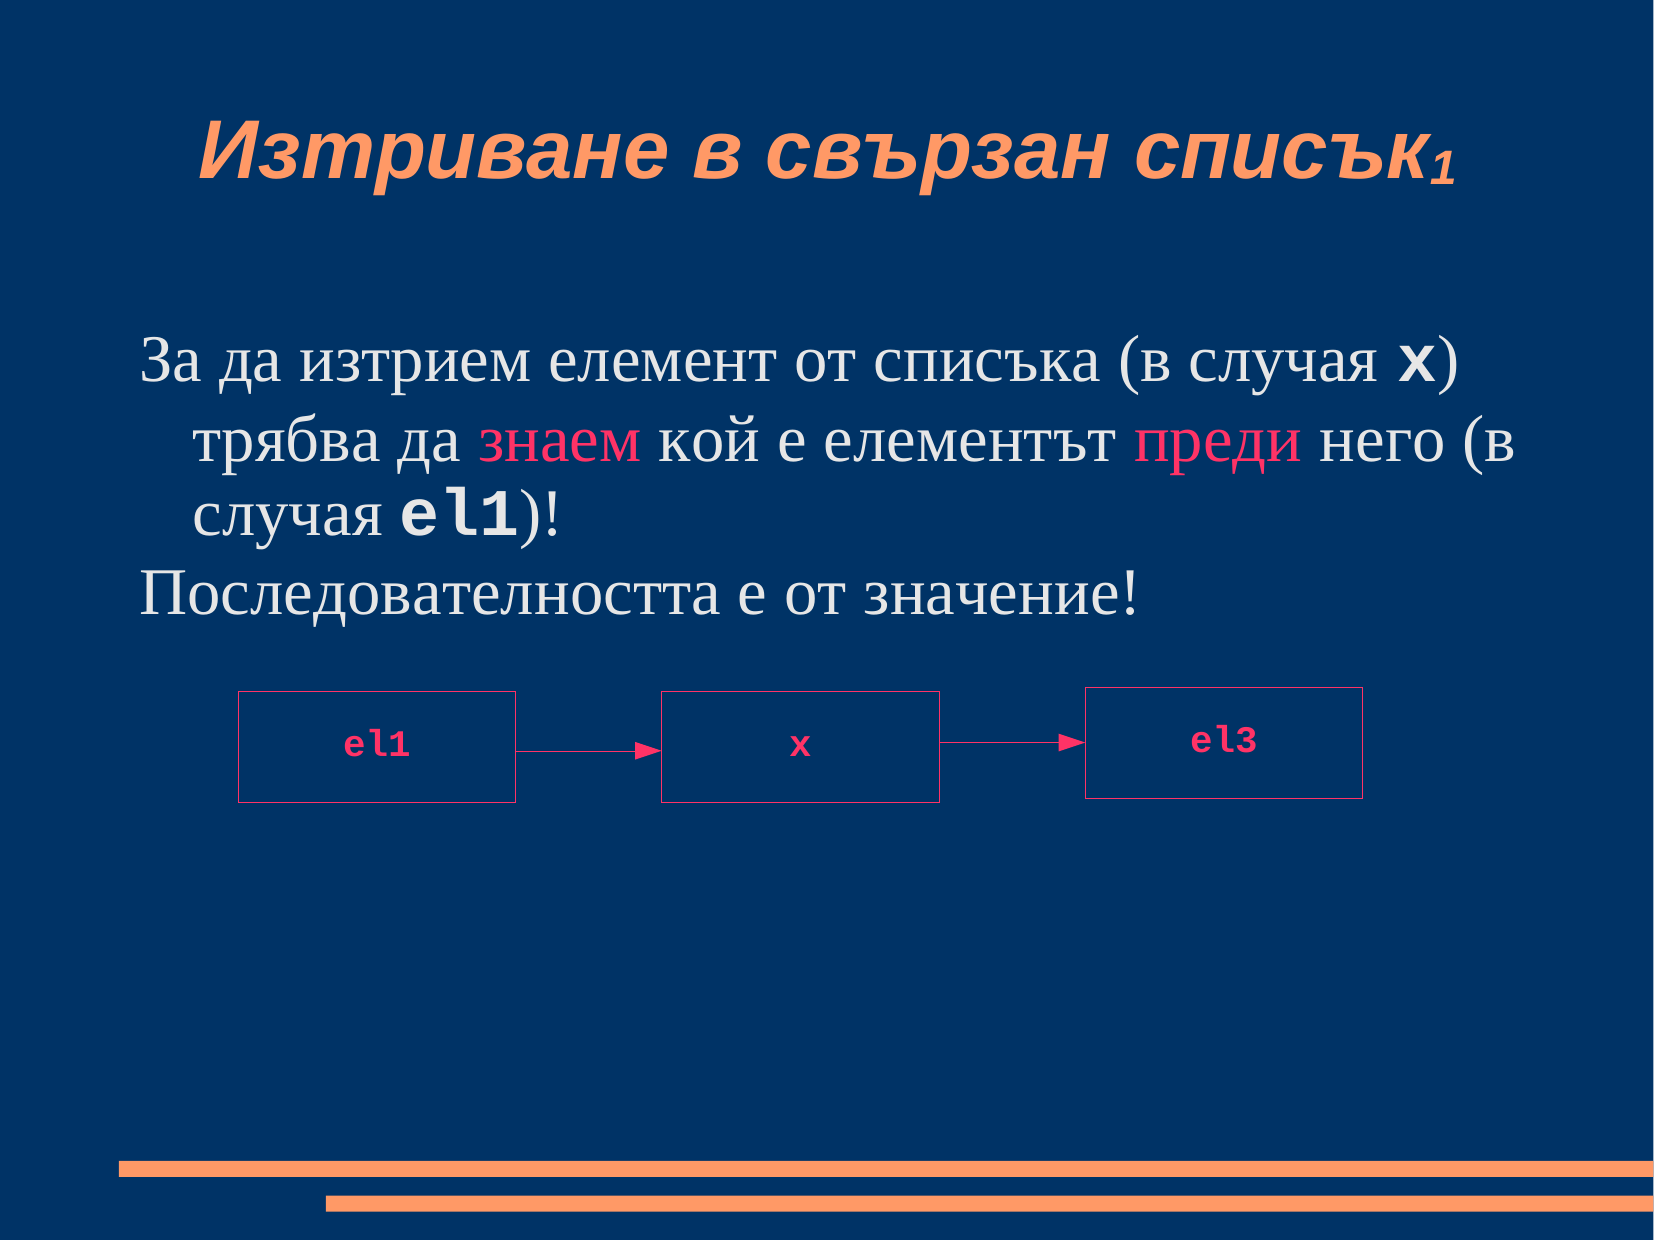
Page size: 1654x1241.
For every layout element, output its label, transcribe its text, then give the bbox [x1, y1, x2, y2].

title Изтриване в свързан списък1 [121, 46, 1534, 254]
list За да изтрием елемент от списъка (в случая x) трябва да знаем кой е елементът преди него (в случая el1)! Последователността е от значение! [121, 322, 1561, 1133]
